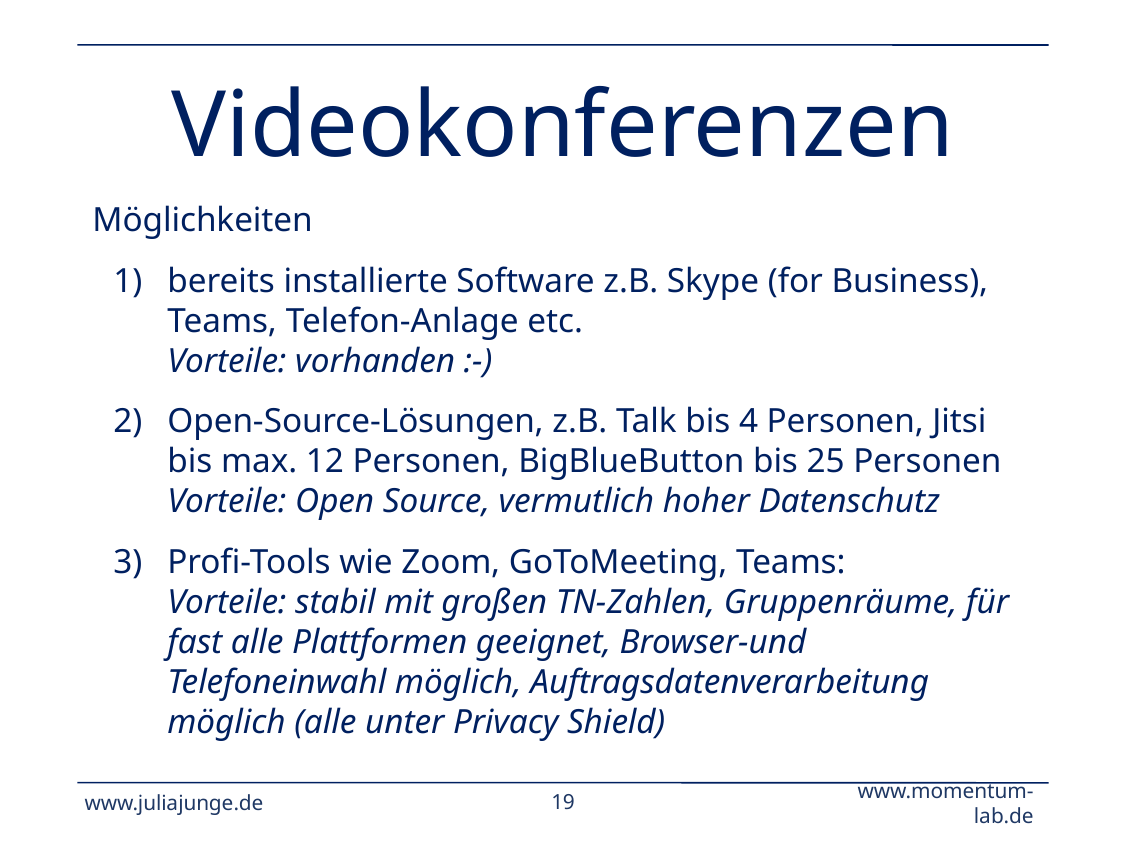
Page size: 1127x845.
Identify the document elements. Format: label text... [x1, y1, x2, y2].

title Videokonferenzen [77, 44, 1049, 190]
slide_number <number> [436, 780, 690, 825]
slide_number www.juliajunge.de [69, 780, 331, 825]
slide_number www.momentum-lab.de [795, 780, 1049, 825]
list Möglichkeiten bereits installierte Software z.B. Skype (for Business), Teams, Telefon-Anlage etc. Vorteile: vorhanden :-) Open-Source-Lösungen, z.B. Talk bis 4 Personen, Jitsi bis max. 12 Personen, BigBlueButton bis 25 Personen Vorteile: Open Source, vermutlich hoher Datenschutz Profi-Tools wie Zoom, GoToMeeting, Teams: Vorteile: stabil mit großen TN-Zahlen, Gruppenräume, für fast alle Plattformen geeignet, Browser-und Telefoneinwahl möglich, Auftragsdatenverarbeitung möglich (alle unter Privacy Shield) [77, 190, 1049, 761]
